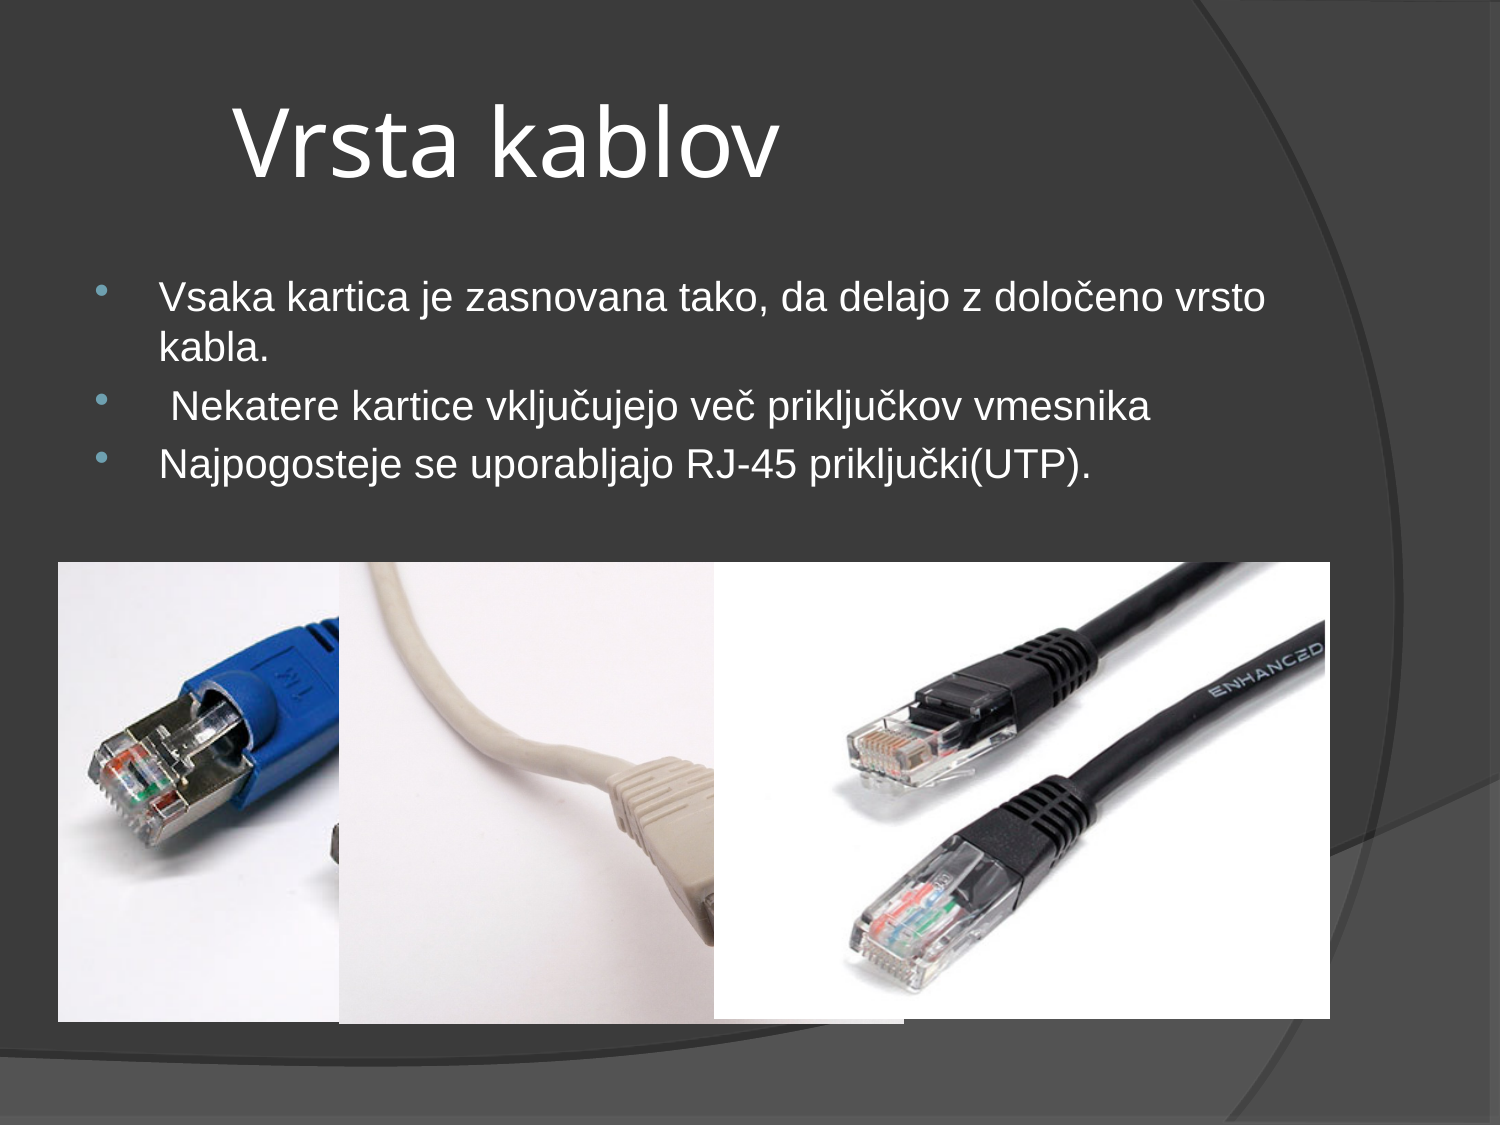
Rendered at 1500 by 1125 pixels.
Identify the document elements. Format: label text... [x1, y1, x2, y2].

title Vrsta kablov [75, 45, 1300, 233]
picture [58, 562, 1330, 1024]
list Vsaka kartica je zasnovana tako, da delajo z določeno vrsto kabla. Nekatere kartice vključujejo več priključkov vmesnika Najpogosteje se uporabljajo RJ-45 priključki(UTP). [75, 262, 1300, 562]
